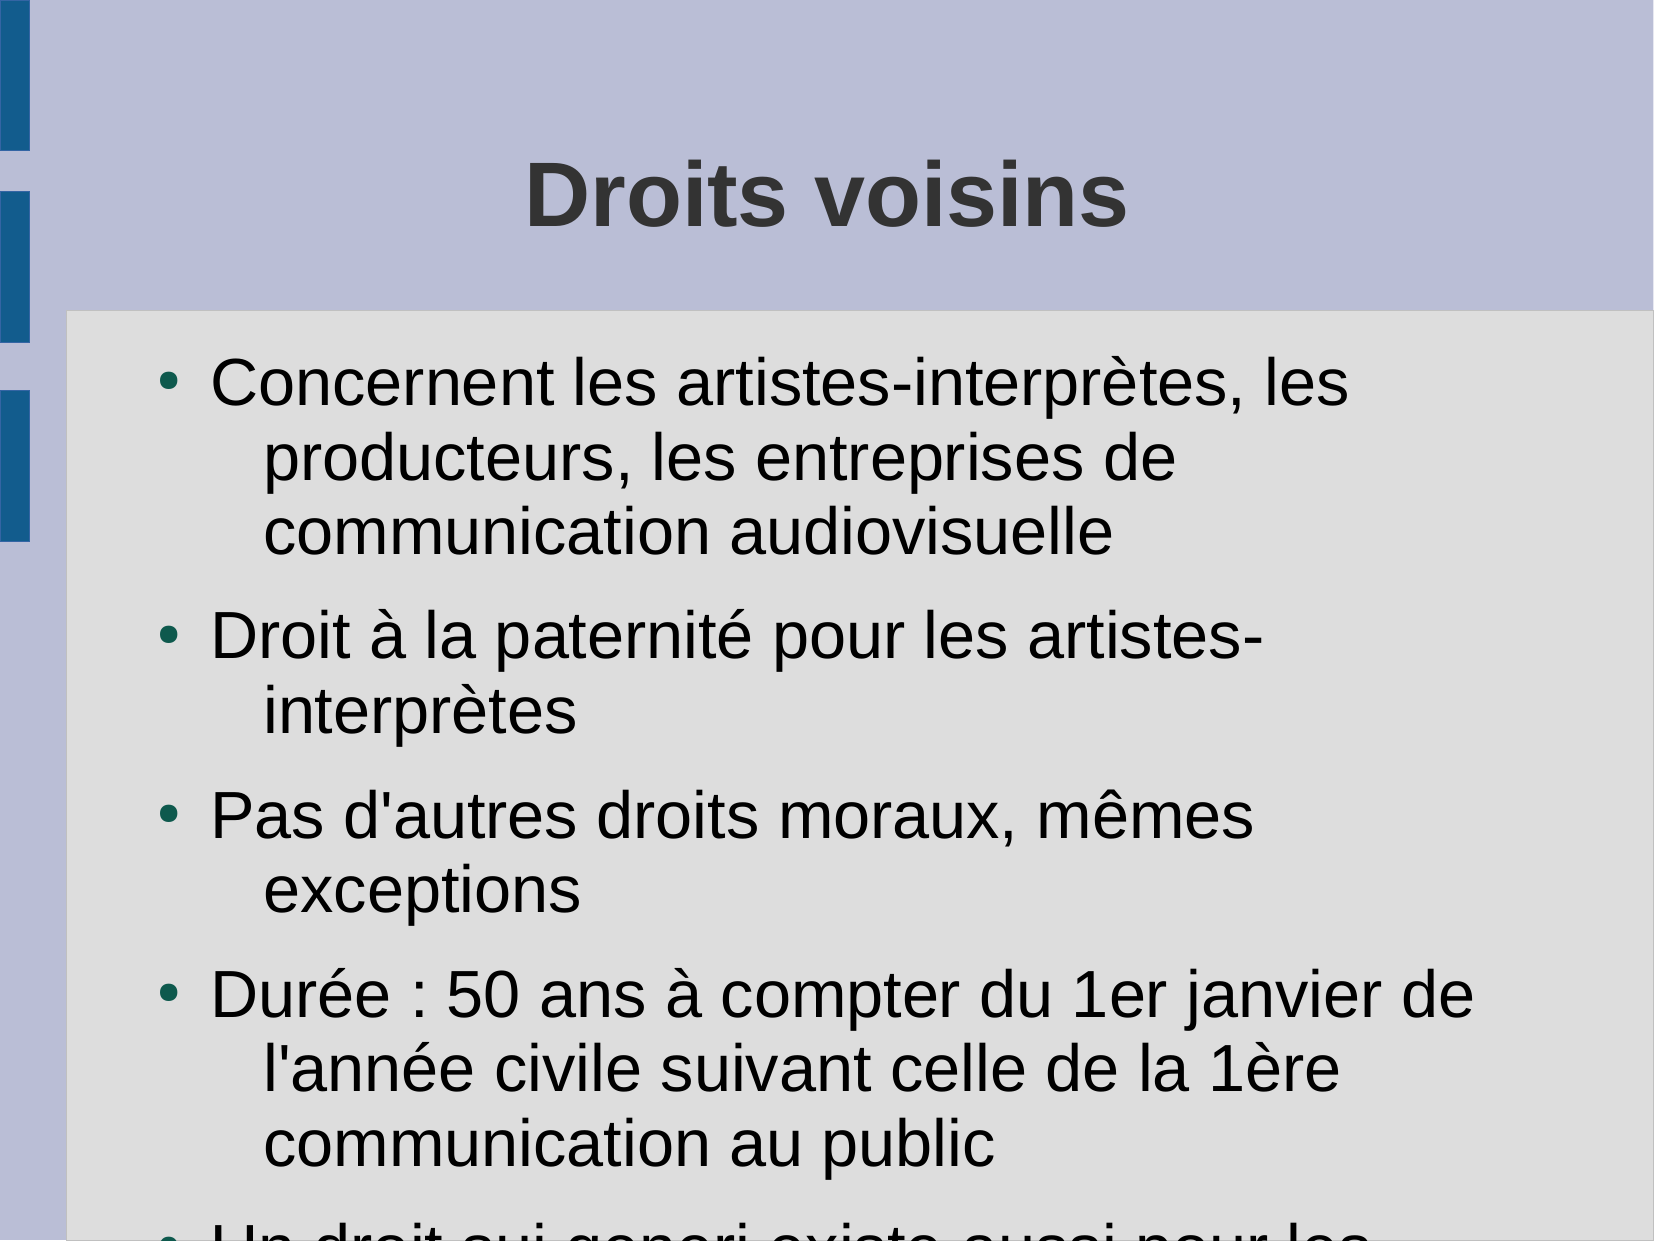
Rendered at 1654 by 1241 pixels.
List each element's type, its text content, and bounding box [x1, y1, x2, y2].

title Droits voisins [121, 91, 1534, 299]
list Concernent les artistes-interprètes, les producteurs, les entreprises de communication audiovisuelle Droit à la paternité pour les artistes-interprètes Pas d'autres droits moraux, mêmes exceptions Durée : 50 ans à compter du 1er janvier de l'année civile suivant celle de la 1ère communication au public Un droit sui generi existe aussi pour les producteurs de base de données (50 ans) [121, 344, 1534, 1130]
